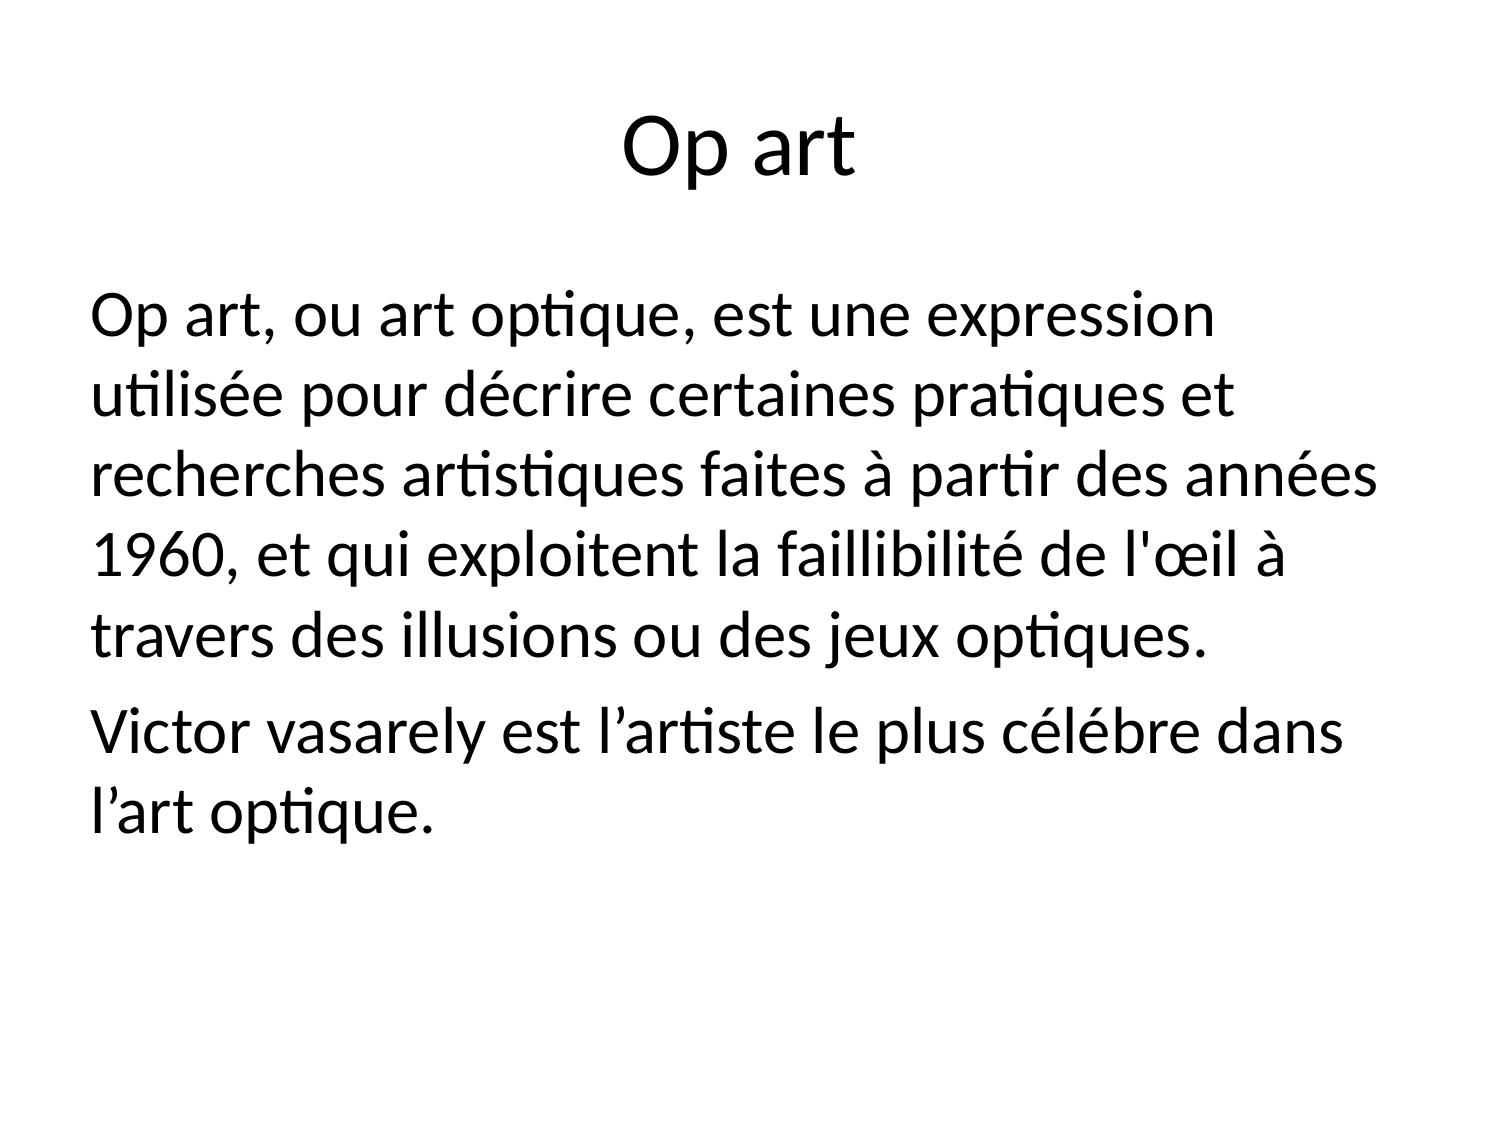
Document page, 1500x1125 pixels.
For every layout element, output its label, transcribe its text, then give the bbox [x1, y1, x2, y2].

list Op art, ou art optique, est une expression utilisée pour décrire certaines pratiques et recherches artistiques faites à partir des années 1960, et qui exploitent la faillibilité de l'œil à travers des illusions ou des jeux optiques. Victor vasarely est l’artiste le plus célébre dans l’art optique. [75, 262, 1426, 1005]
title Op art [75, 45, 1426, 233]
